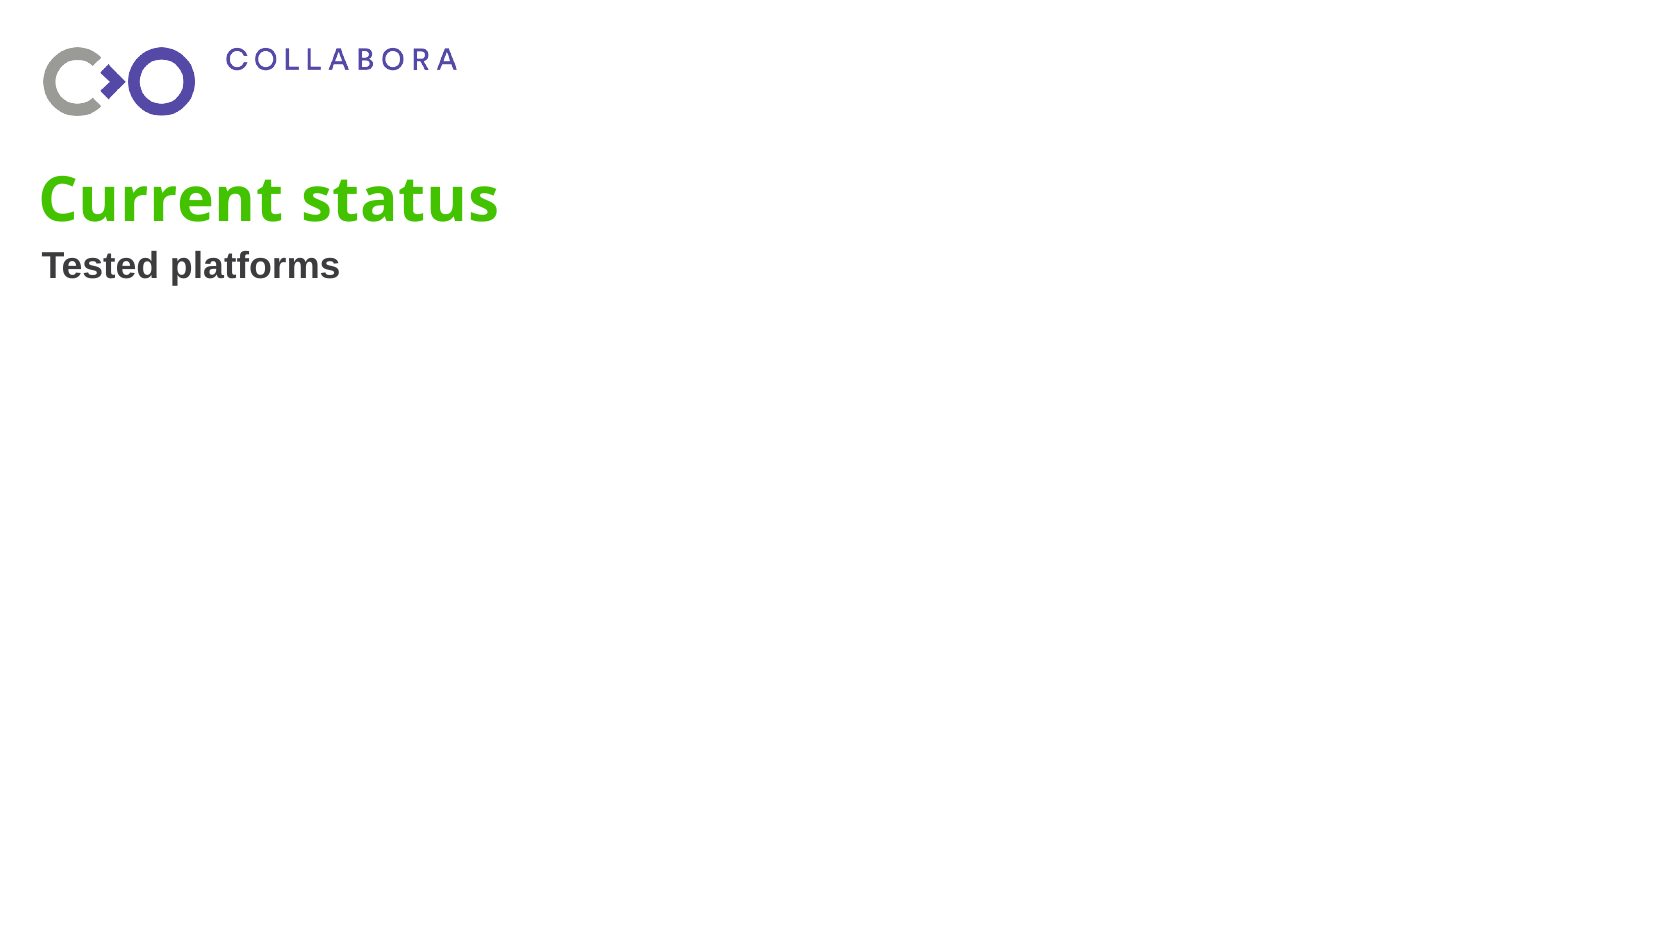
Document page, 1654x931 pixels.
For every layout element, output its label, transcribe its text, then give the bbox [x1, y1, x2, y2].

text_box Tested platforms [41, 240, 1614, 290]
title Current status [38, 159, 1614, 216]
picture [43, 47, 457, 116]
